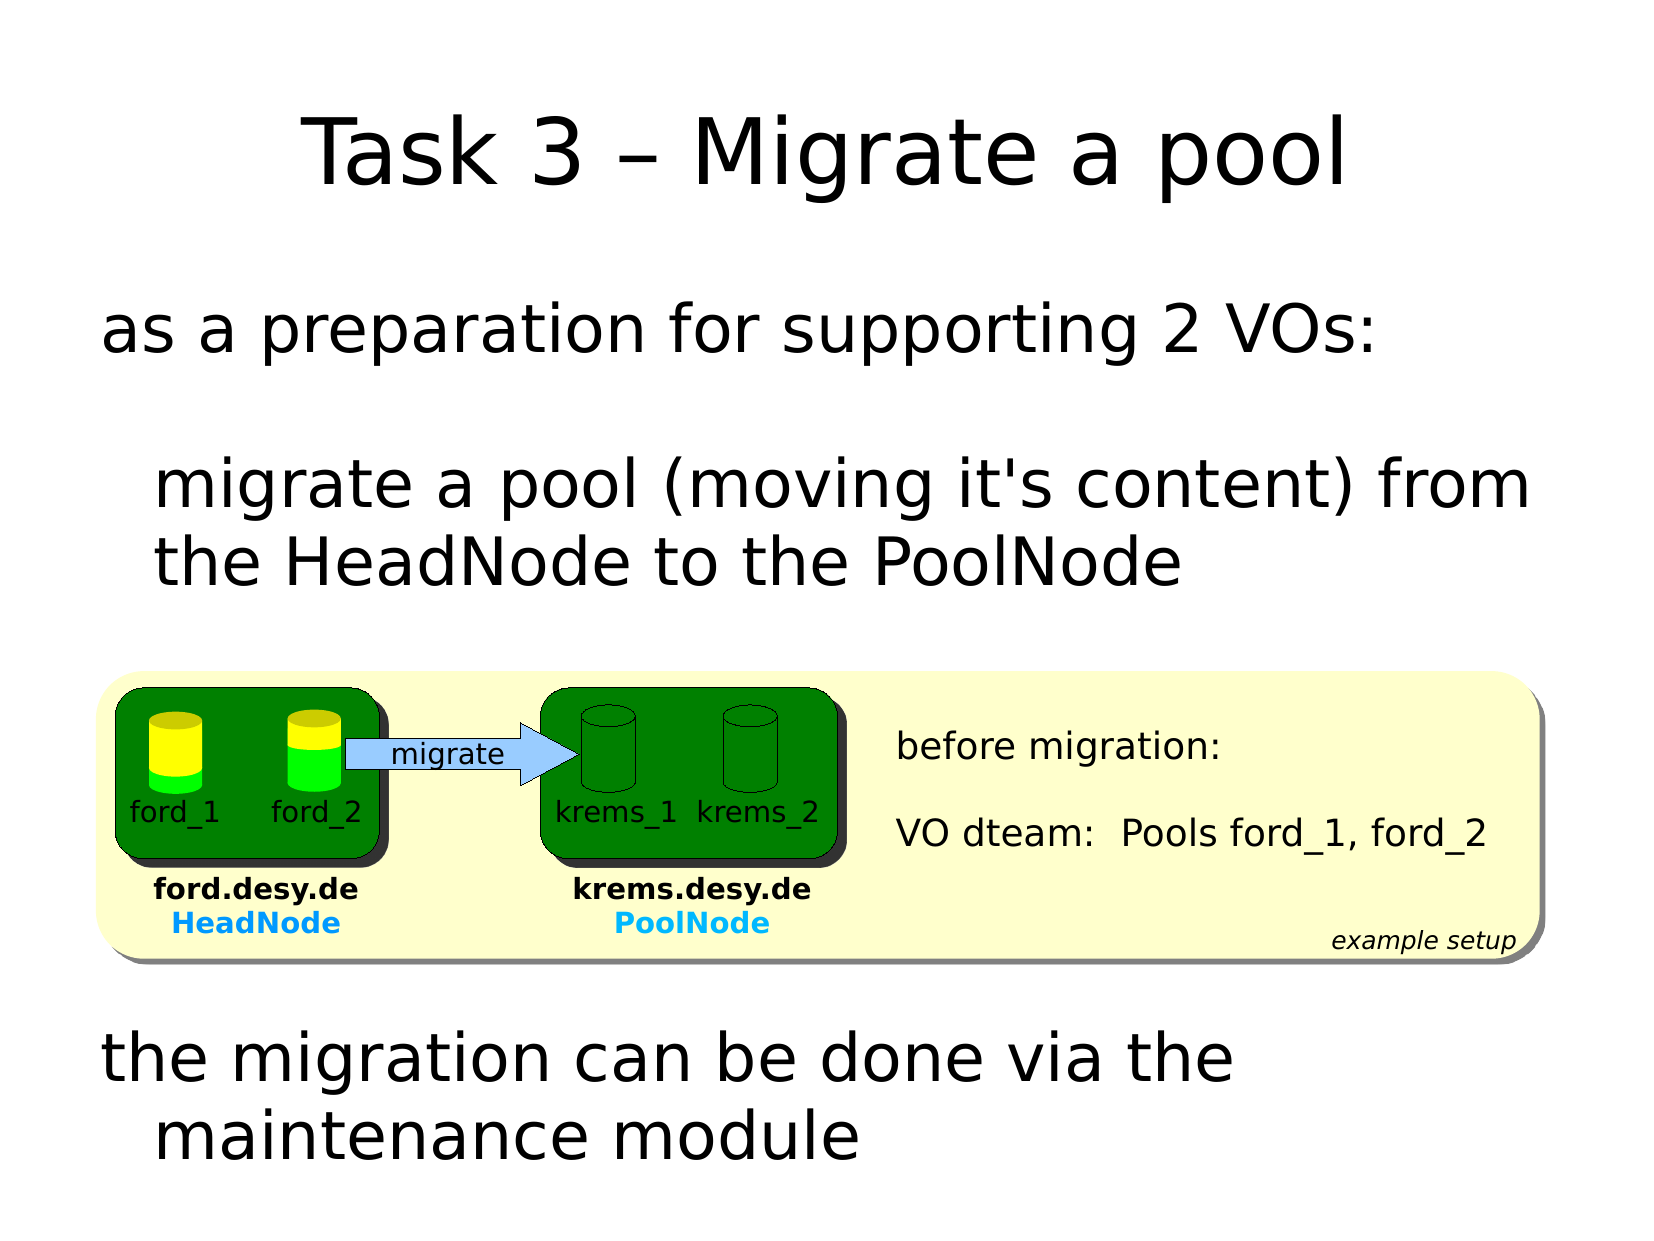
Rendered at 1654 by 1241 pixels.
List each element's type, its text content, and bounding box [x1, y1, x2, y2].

text_box before migration: VO dteam: Pools ford_1, ford_2 [880, 716, 1497, 993]
text_box [95, 671, 1540, 959]
title Task 3 – Migrate a pool [82, 49, 1571, 257]
text_box krems.desy.de PoolNode [557, 864, 827, 949]
list as a preparation for supporting 2 VOs: migrate a pool (moving it's content) from the HeadNode to the PoolNode the migration can be done via the maintenance module [82, 290, 1571, 1176]
text_box ford.desy.de HeadNode [138, 864, 374, 949]
text_box krems_1 [539, 787, 681, 837]
text_box migrate [345, 722, 580, 786]
text_box ford_2 [256, 787, 378, 837]
text_box ford_1 [114, 787, 236, 837]
text_box example setup [1316, 919, 1532, 964]
text_box krems_2 [681, 787, 835, 838]
